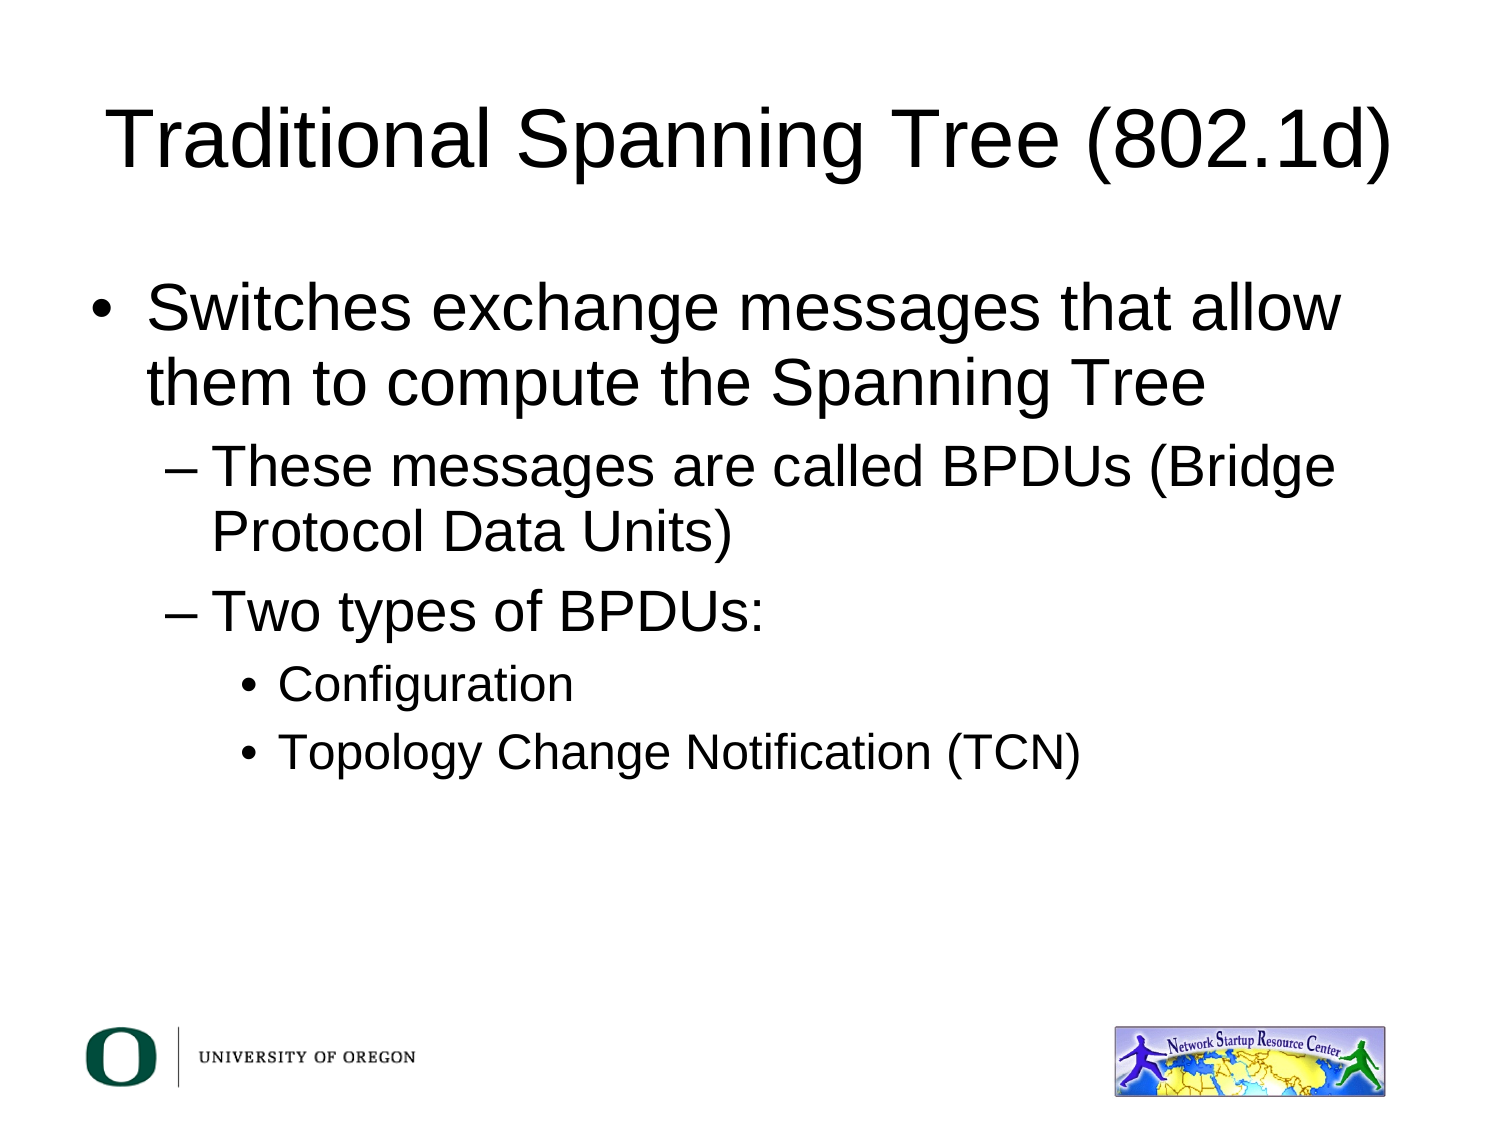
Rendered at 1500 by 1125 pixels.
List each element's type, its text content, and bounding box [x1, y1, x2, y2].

picture [1112, 1024, 1388, 1099]
list Switches exchange messages that allow them to compute the Spanning Tree These messages are called BPDUs (Bridge Protocol Data Units) Two types of BPDUs: Configuration Topology Change Notification (TCN) [75, 262, 1426, 1005]
picture [75, 1024, 426, 1090]
title Traditional Spanning Tree (802.1d) [75, 45, 1426, 233]
